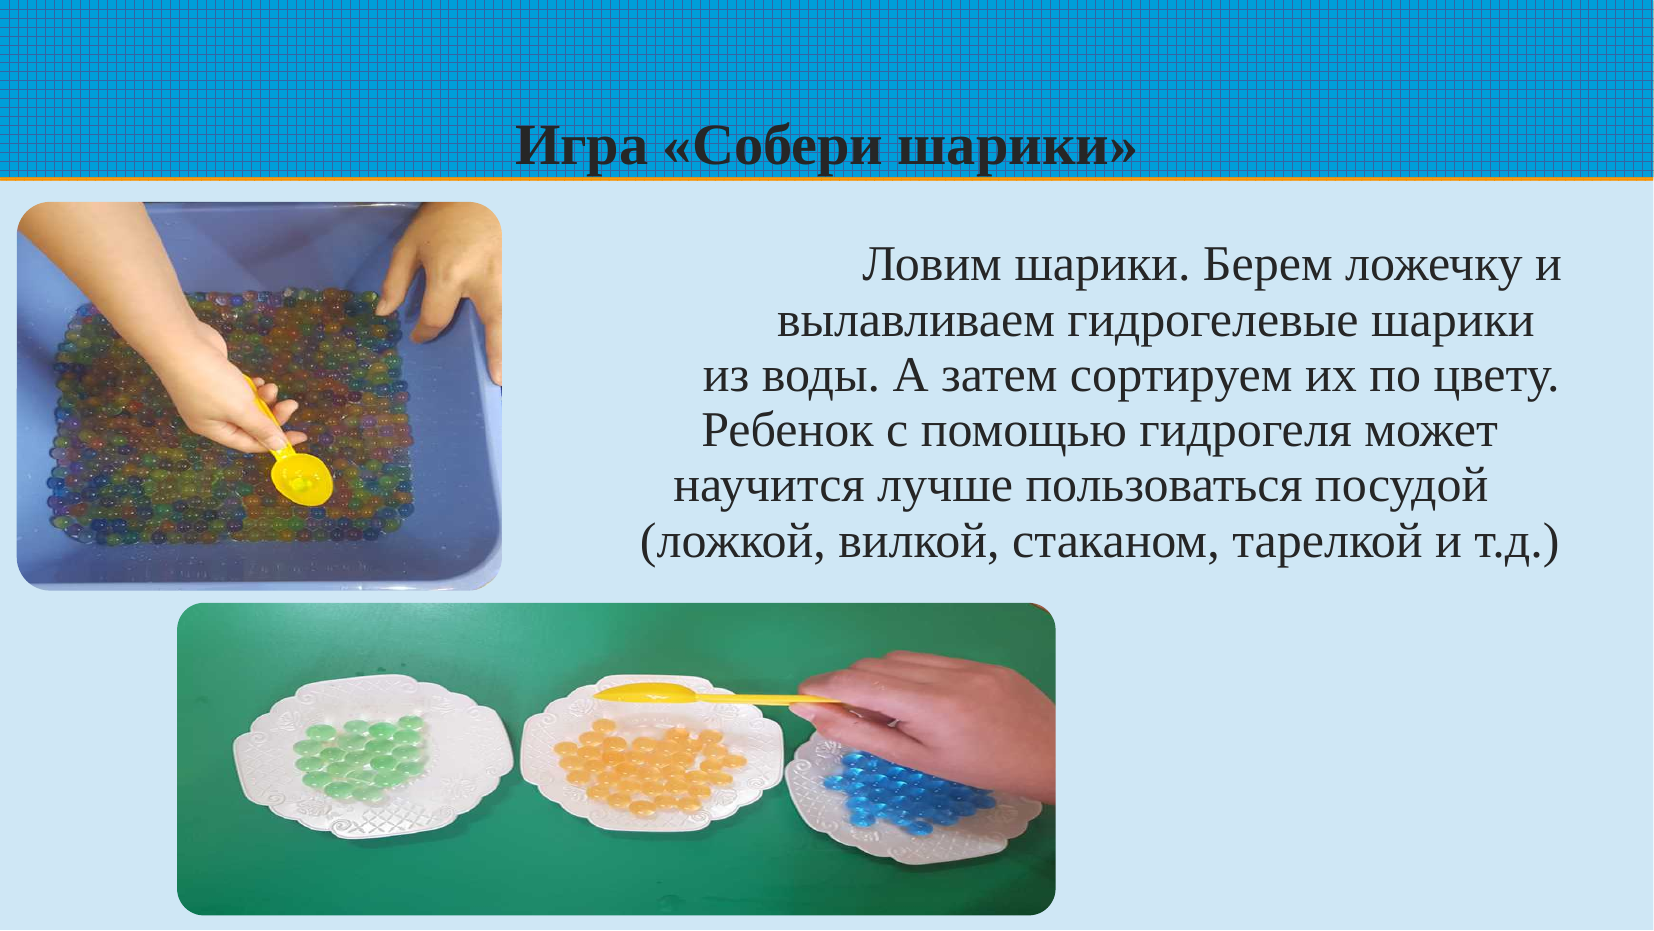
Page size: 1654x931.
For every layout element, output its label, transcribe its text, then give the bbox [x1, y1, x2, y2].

text_box [16, 201, 502, 591]
title Игра «Собери шарики» [88, 14, 1565, 178]
text_box [177, 602, 1056, 916]
list Ловим шарики. Берем ложечку и вылавливаем гидрогелевые шарики из воды. А затем сортируем их по цвету. Ребенок с помощью гидрогеля может научится лучше пользоваться посудой (ложкой, вилкой, стаканом, тарелкой и т.д.) [88, 236, 1565, 813]
